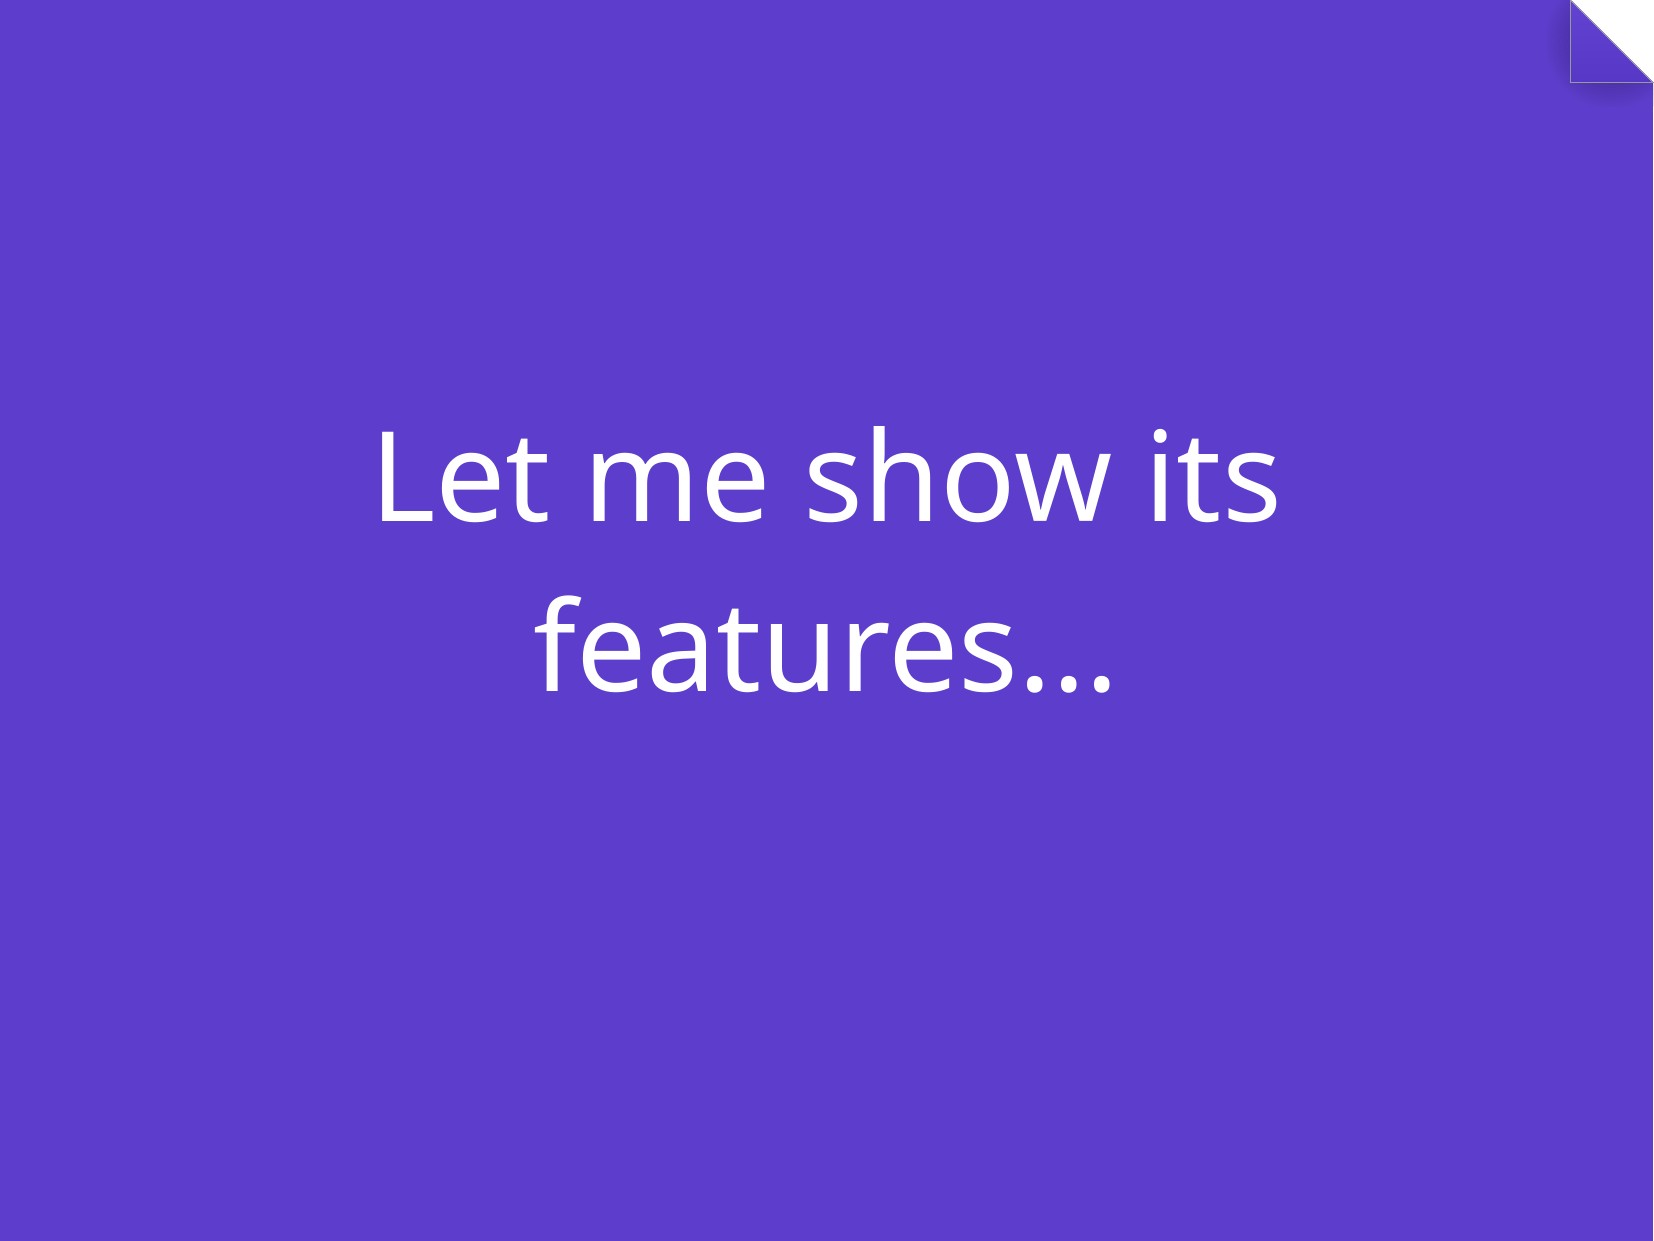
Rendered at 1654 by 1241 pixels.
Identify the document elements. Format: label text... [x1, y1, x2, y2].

title Let me show its features... [82, 454, 1571, 662]
